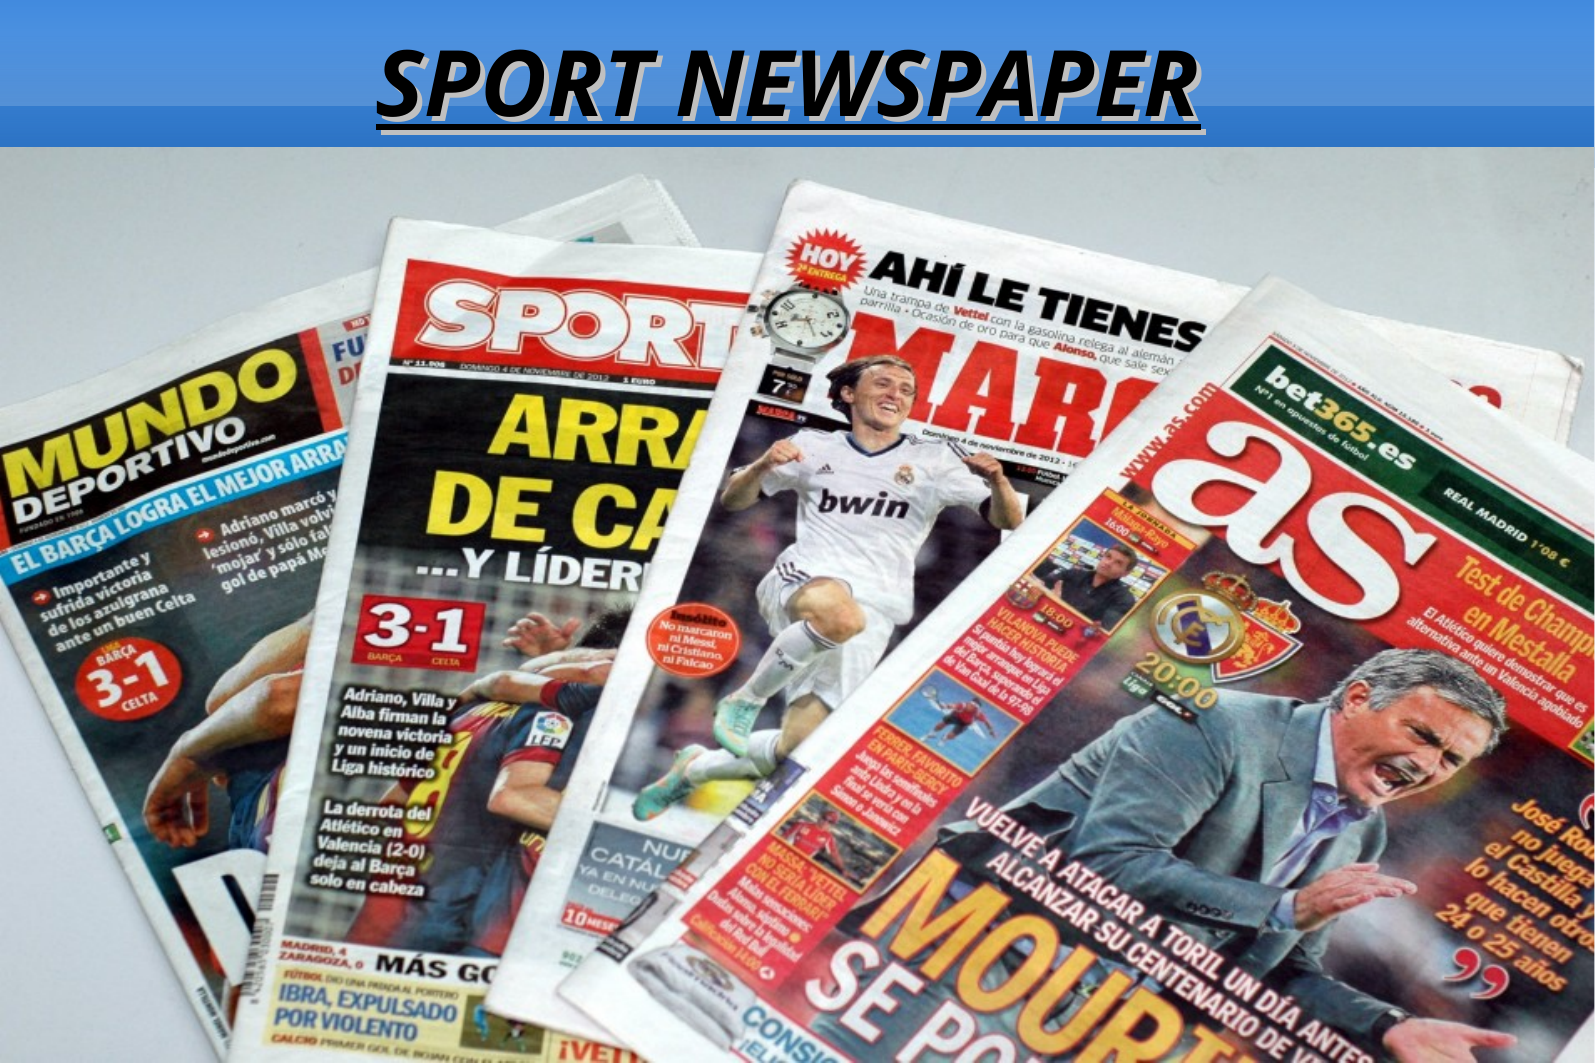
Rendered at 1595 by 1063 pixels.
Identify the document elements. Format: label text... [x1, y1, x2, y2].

picture [0, 0, 1595, 1063]
title SPORT NEWSPAPER [70, 0, 1506, 147]
